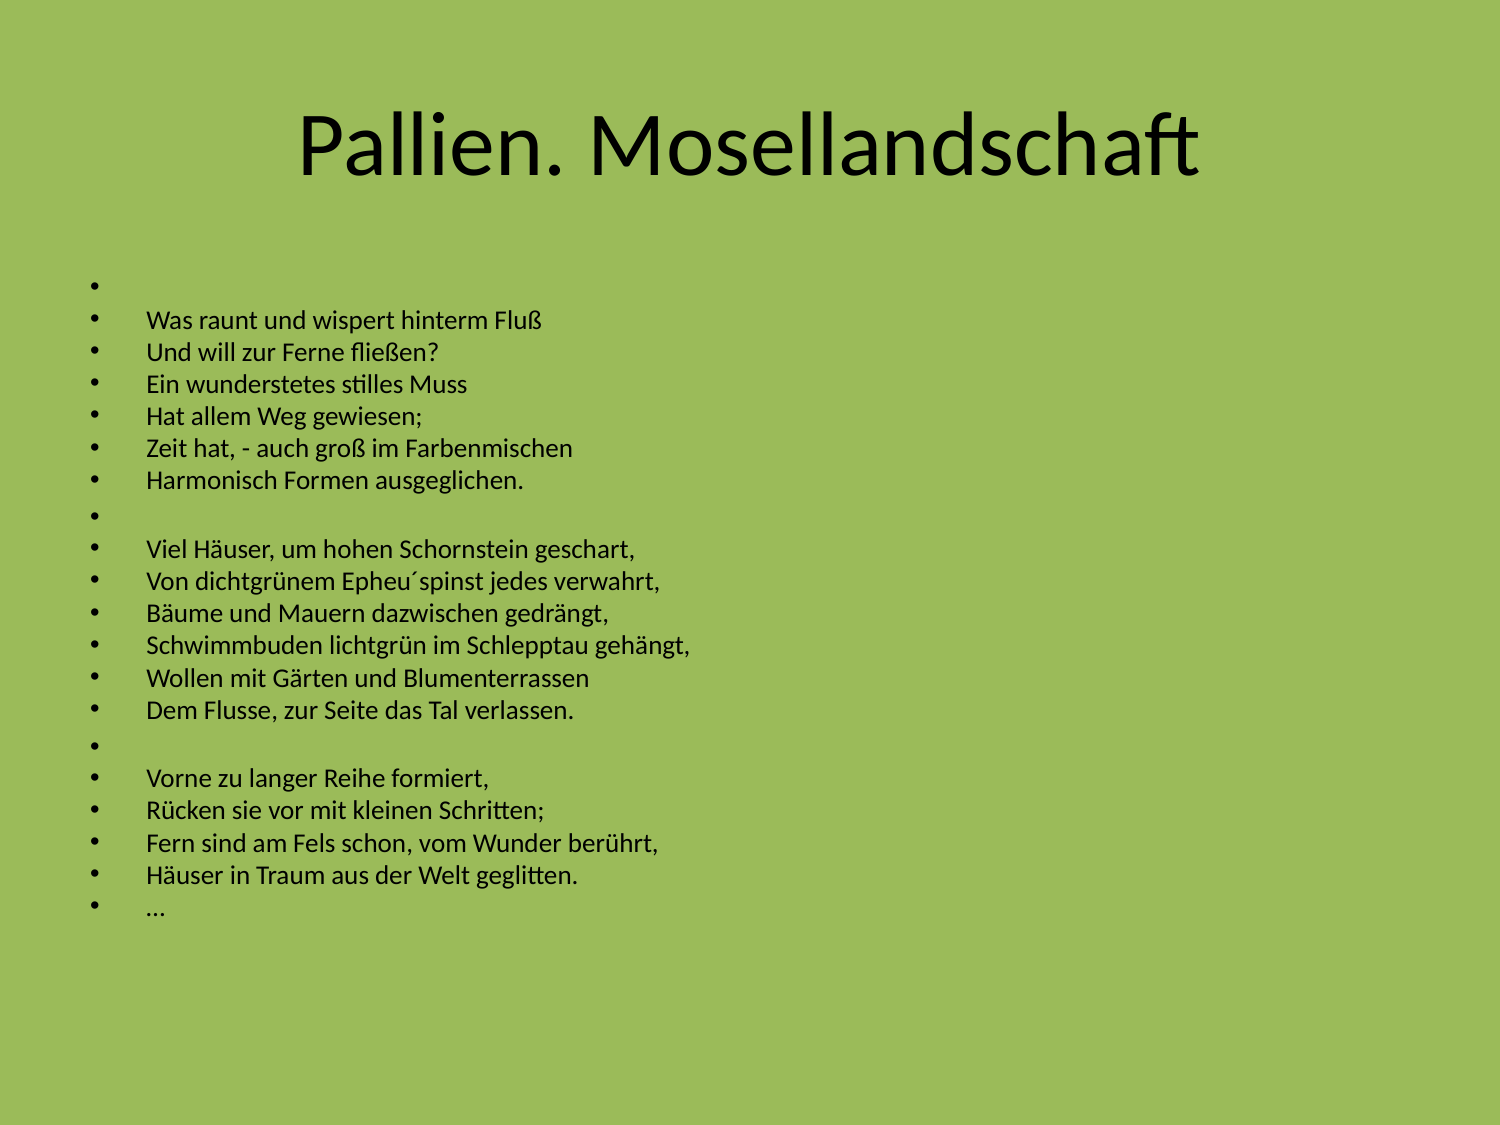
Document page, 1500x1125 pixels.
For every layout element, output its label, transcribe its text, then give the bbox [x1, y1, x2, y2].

list Was raunt und wispert hinterm Fluß Und will zur Ferne fließen? Ein wunderstetes stilles Muss Hat allem Weg gewiesen; Zeit hat, - auch groß im Farbenmischen Harmonisch Formen ausgeglichen. Viel Häuser, um hohen Schornstein geschart, Von dichtgrünem Epheu´spinst jedes verwahrt, Bäume und Mauern dazwischen gedrängt, Schwimmbuden lichtgrün im Schlepptau gehängt, Wollen mit Gärten und Blumenterrassen Dem Flusse, zur Seite das Tal verlassen. Vorne zu langer Reihe formiert, Rücken sie vor mit kleinen Schritten; Fern sind am Fels schon, vom Wunder berührt, Häuser in Traum aus der Welt geglitten. … [75, 262, 1426, 1005]
title Pallien. Mosellandschaft [75, 45, 1426, 233]
